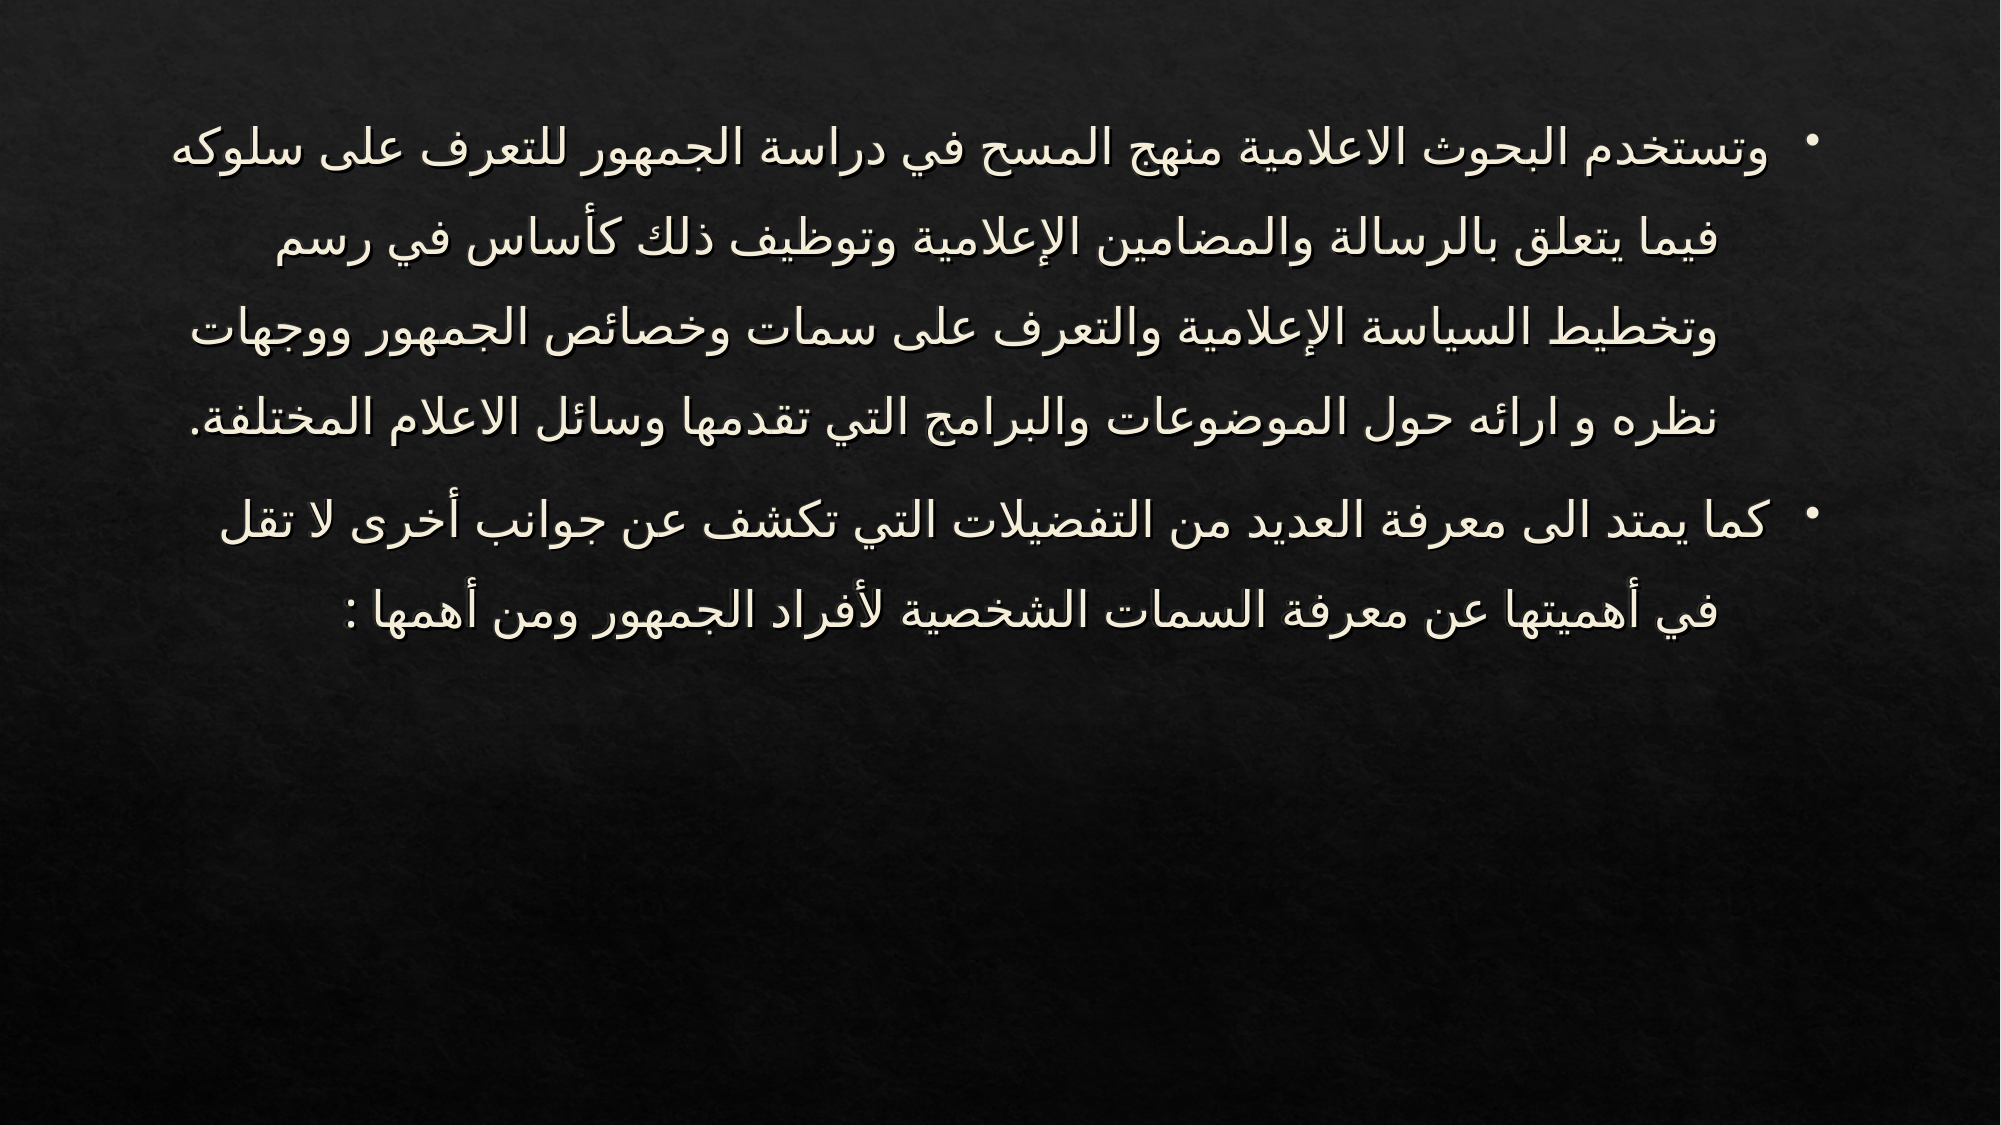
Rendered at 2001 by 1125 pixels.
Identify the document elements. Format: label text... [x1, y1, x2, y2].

list وتستخدم البحوث الاعلامية منهج المسح في دراسة الجمهور للتعرف على سلوكه فيما يتعلق بالرسالة والمضامين الإعلامية وتوظيف ذلك كأساس في رسم وتخطيط السياسة الإعلامية والتعرف على سمات وخصائص الجمهور ووجهات نظره و ارائه حول الموضوعات والبرامج التي تقدمها وسائل الاعلام المختلفة. كما يمتد الى معرفة العديد من التفضيلات التي تكشف عن جوانب أخرى لا تقل في أهميتها عن معرفة السمات الشخصية لأفراد الجمهور ومن أهمها : [149, 77, 1849, 951]
